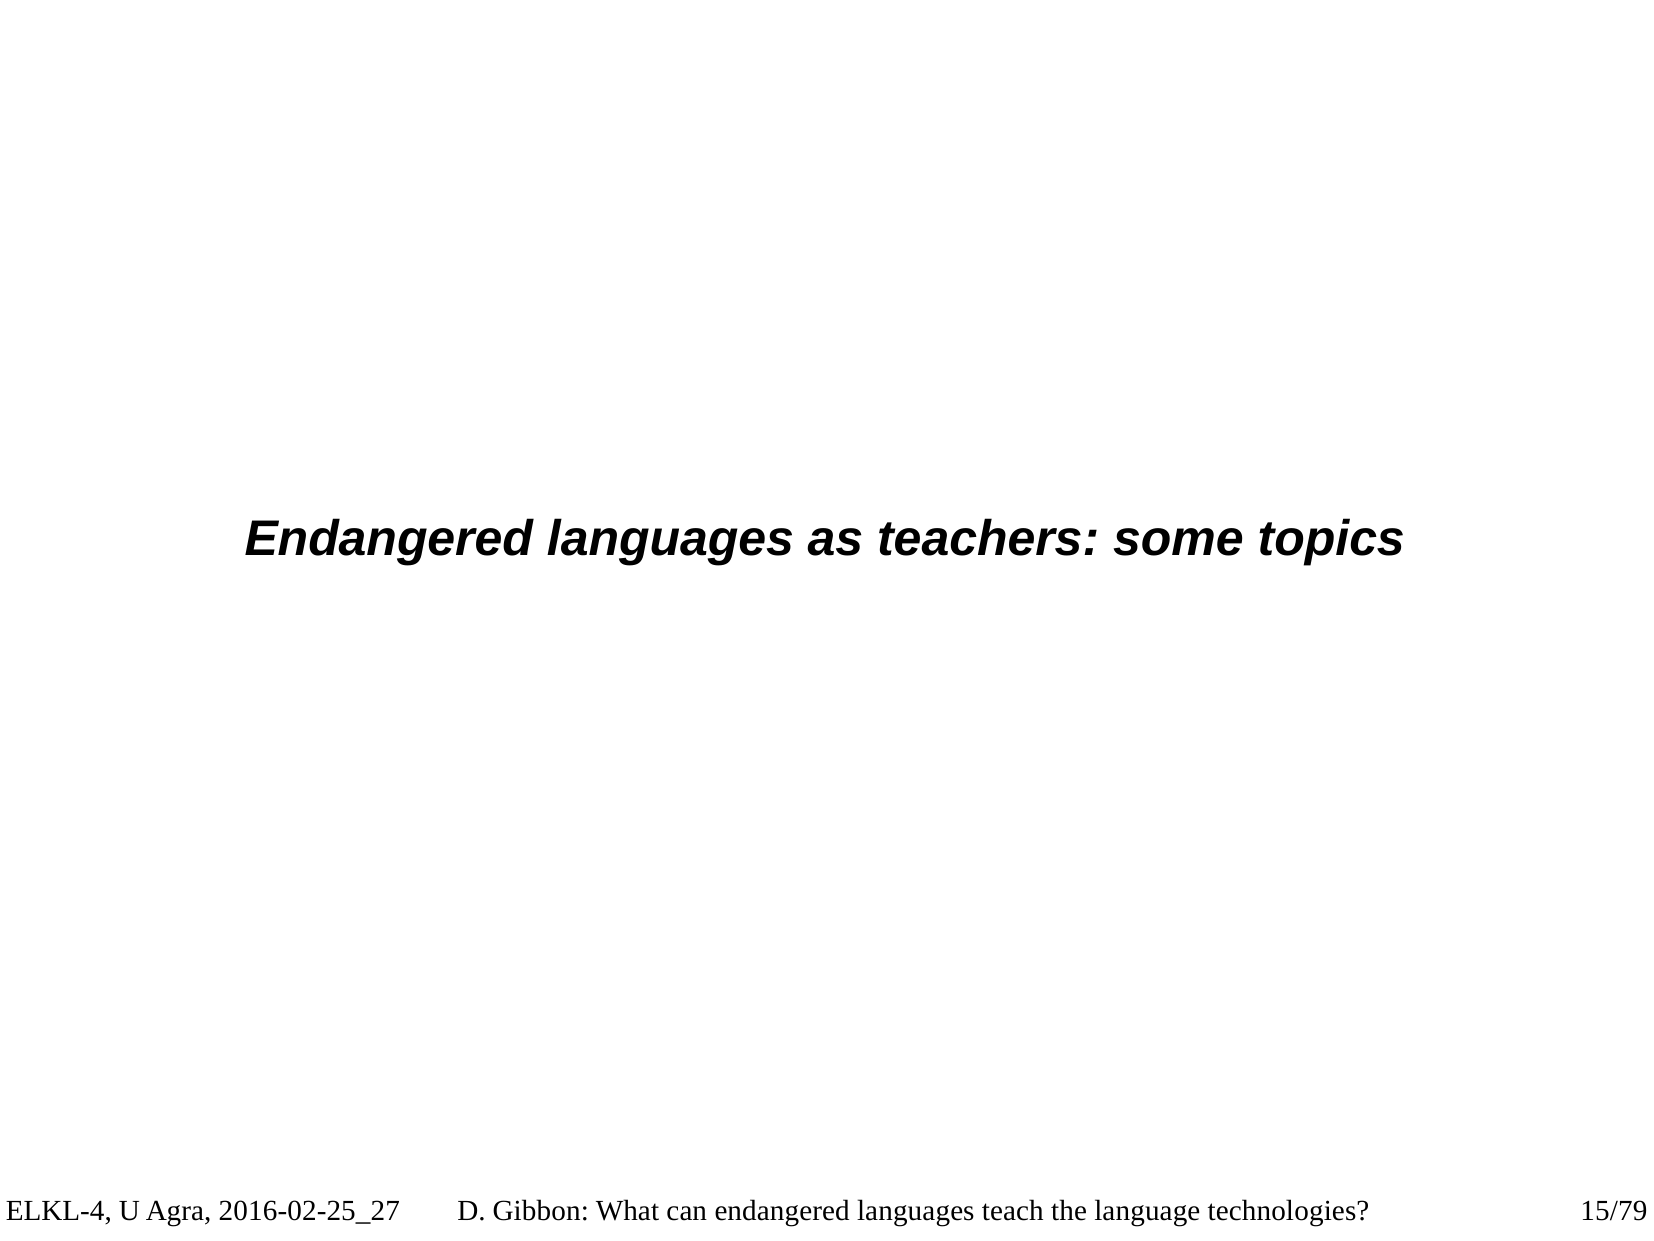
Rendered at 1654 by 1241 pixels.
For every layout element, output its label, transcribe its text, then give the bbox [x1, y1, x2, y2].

title Endangered languages as teachers: some topics [0, 486, 1654, 590]
